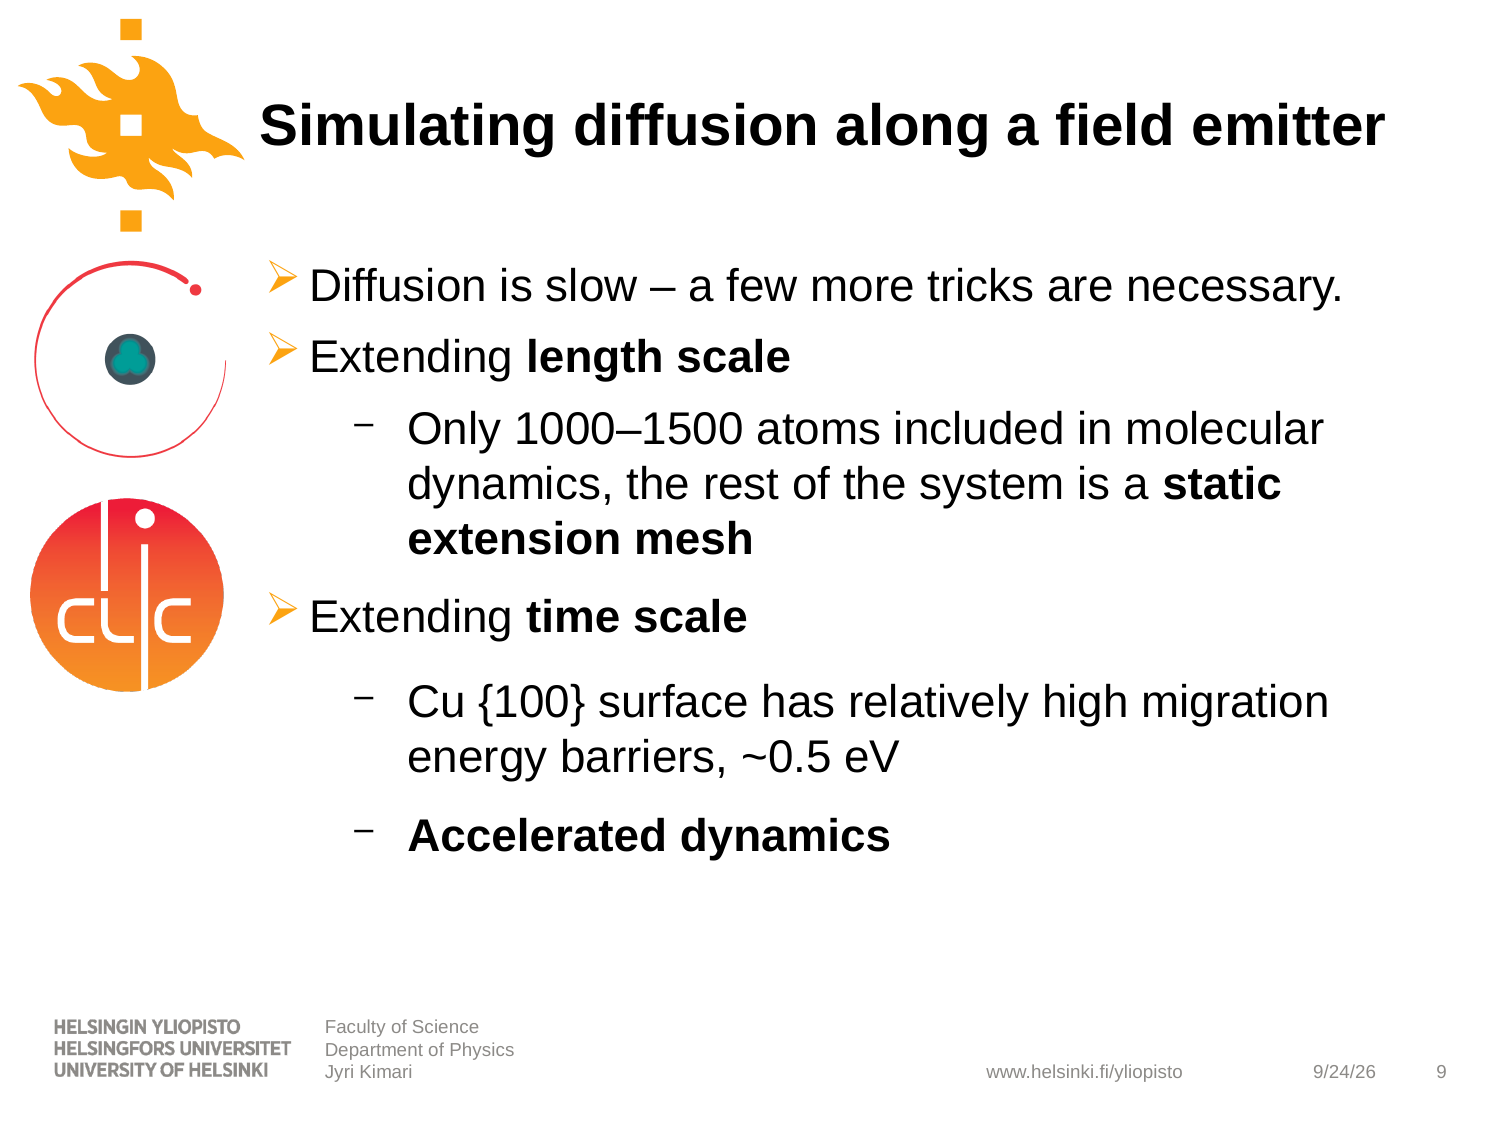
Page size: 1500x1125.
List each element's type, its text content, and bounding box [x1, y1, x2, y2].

list Diffusion is slow – a few more tricks are necessary. Extending length scale Only 1000–1500 atoms included in molecular dynamics, the rest of the system is a static extension mesh Extending time scale Cu {100} surface has relatively high migration energy barriers, ~0.5 eV Accelerated dynamics [265, 255, 1375, 988]
title Simulating diffusion along a field emitter [259, 30, 1464, 214]
slide_number 9/22/22 [1230, 1011, 1376, 1083]
picture [0, 255, 265, 740]
footer Faculty of Science Department of Physics Jyri Kimari [324, 1011, 750, 1083]
picture [53, 1017, 292, 1079]
slide_number <number> [1376, 1011, 1447, 1083]
